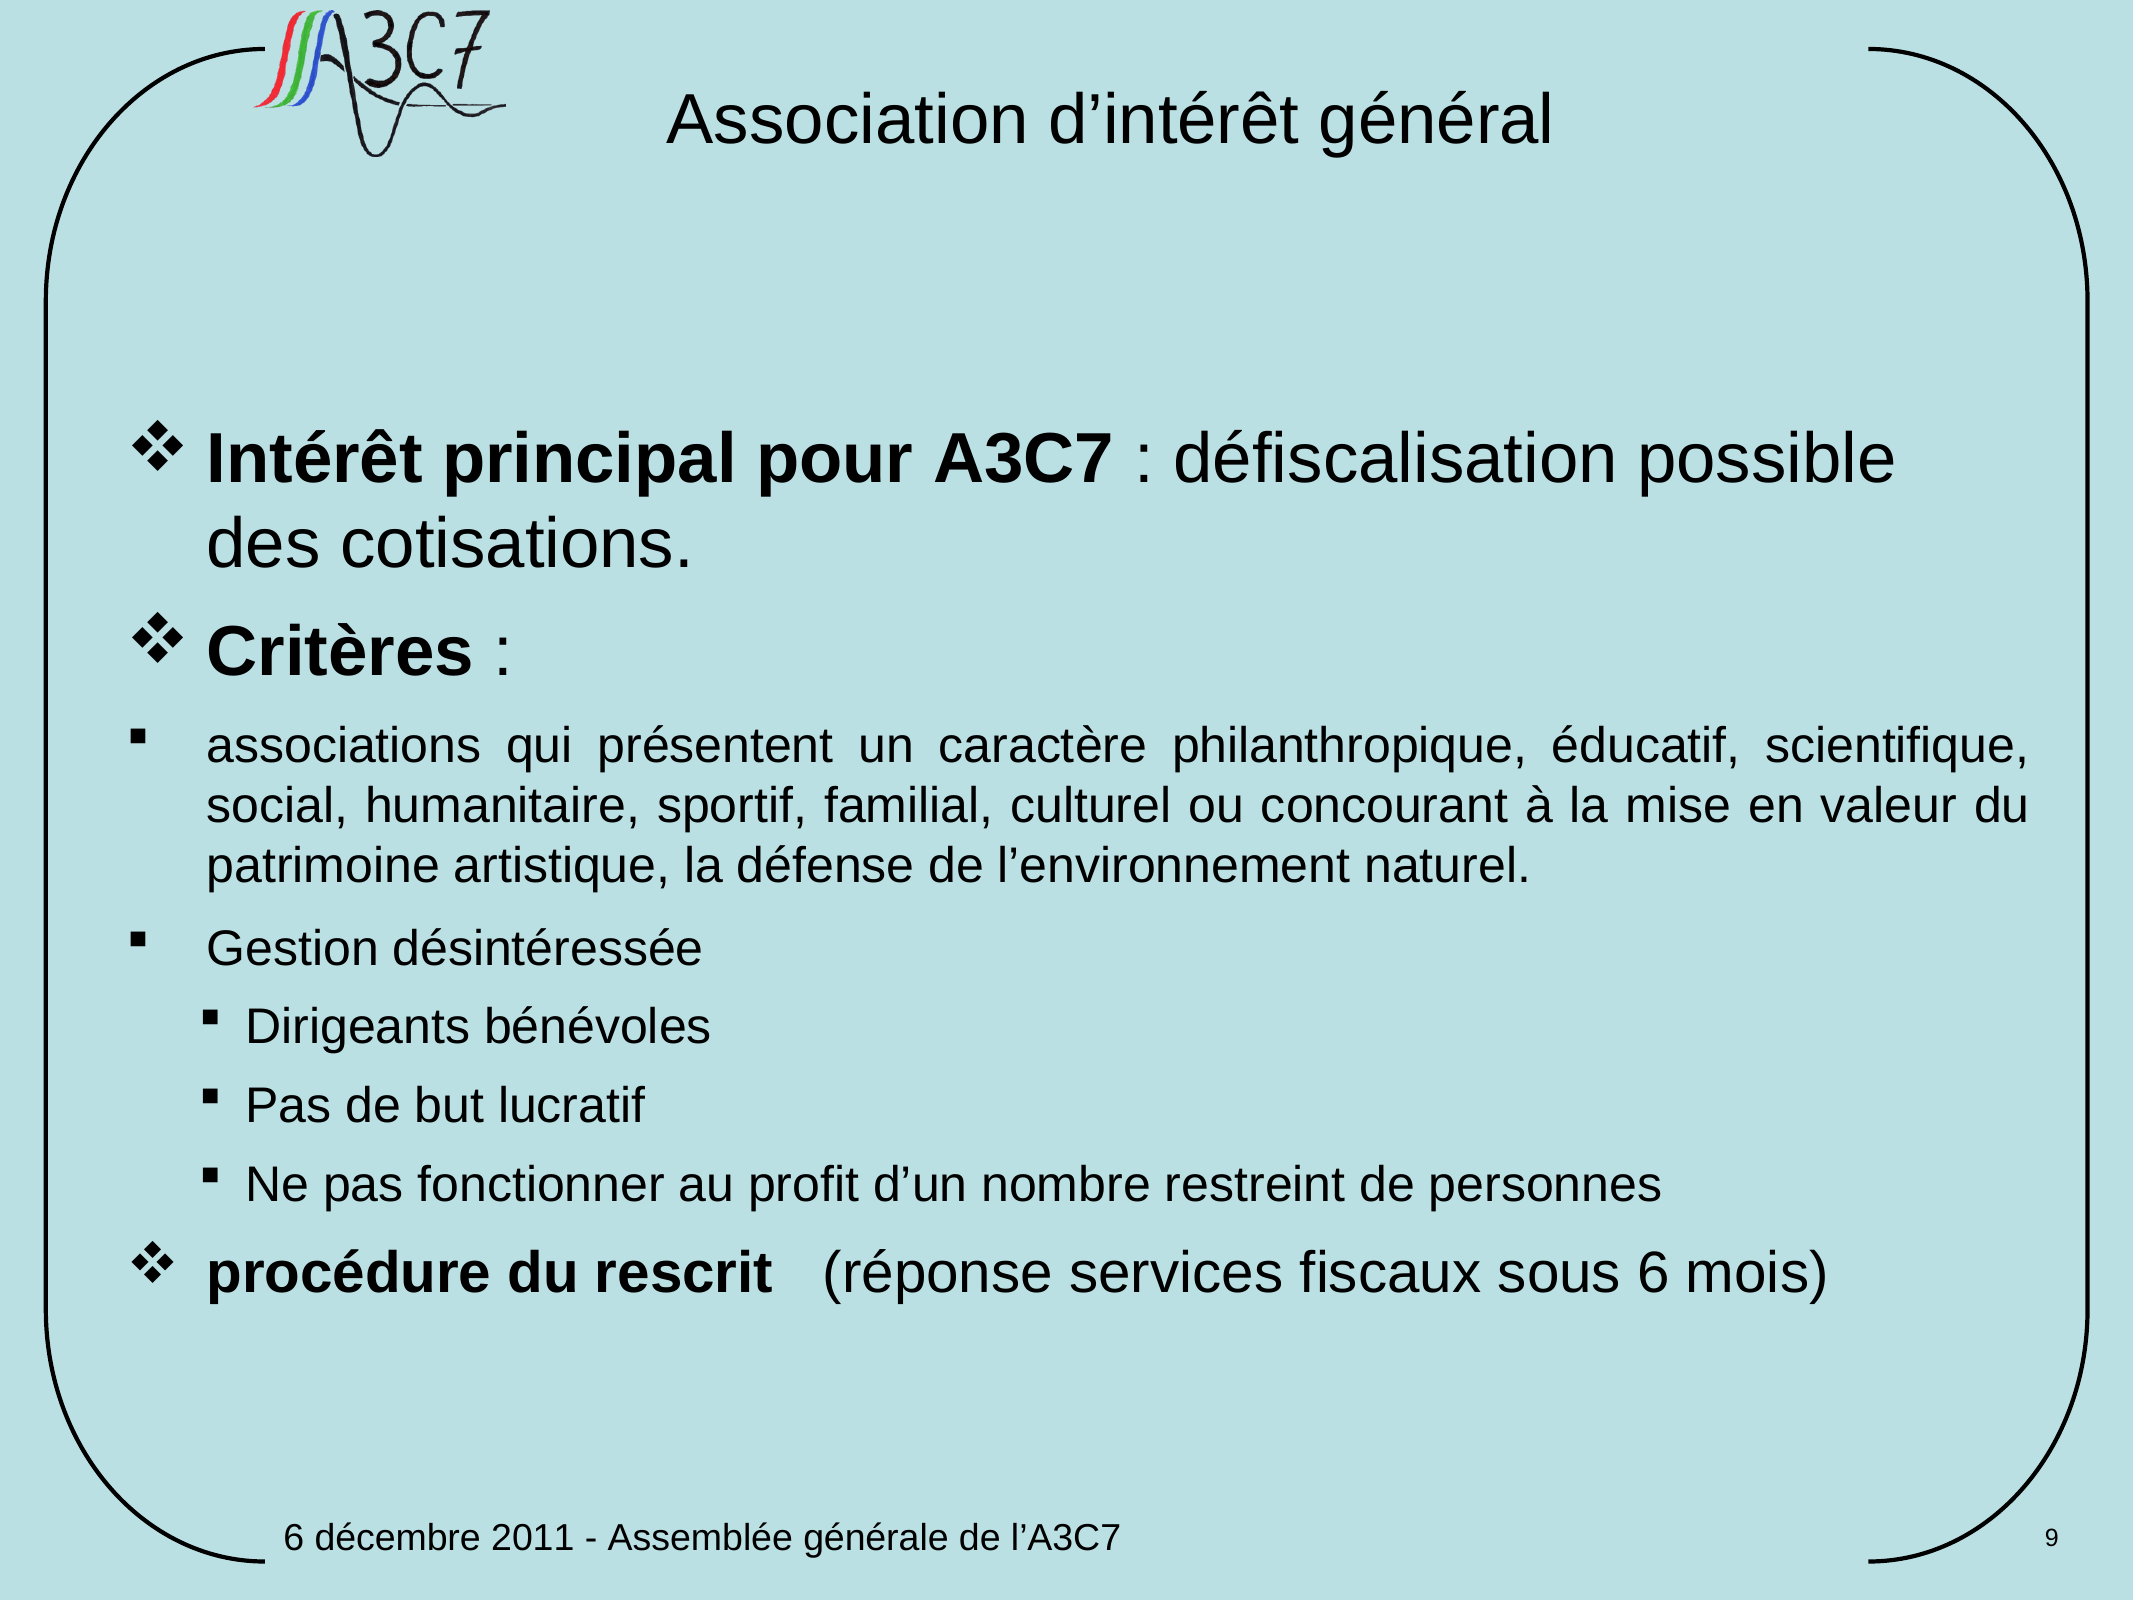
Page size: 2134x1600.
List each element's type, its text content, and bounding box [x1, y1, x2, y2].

picture [253, 10, 506, 64]
text_box 6 décembre 2011 - Assemblée générale de l’A3C7 [274, 1512, 1131, 1558]
title Association d’intérêt général [106, 64, 2028, 331]
list Intérêt principal pour A3C7 : défiscalisation possible des cotisations. Critères : associations qui présentent un caractère philanthropique, éducatif, scientifique, social, humanitaire, sportif, familial, culturel ou concourant à la mise en valeur du patrimoine artistique, la défense de l’environnement naturel. Gestion désintéressée Dirigeants bénévoles Pas de but lucratif Ne pas fonctionner au profit d’un nombre restreint de personnes procédure du rescrit (réponse services fiscaux sous 6 mois) [109, 295, 2058, 1422]
